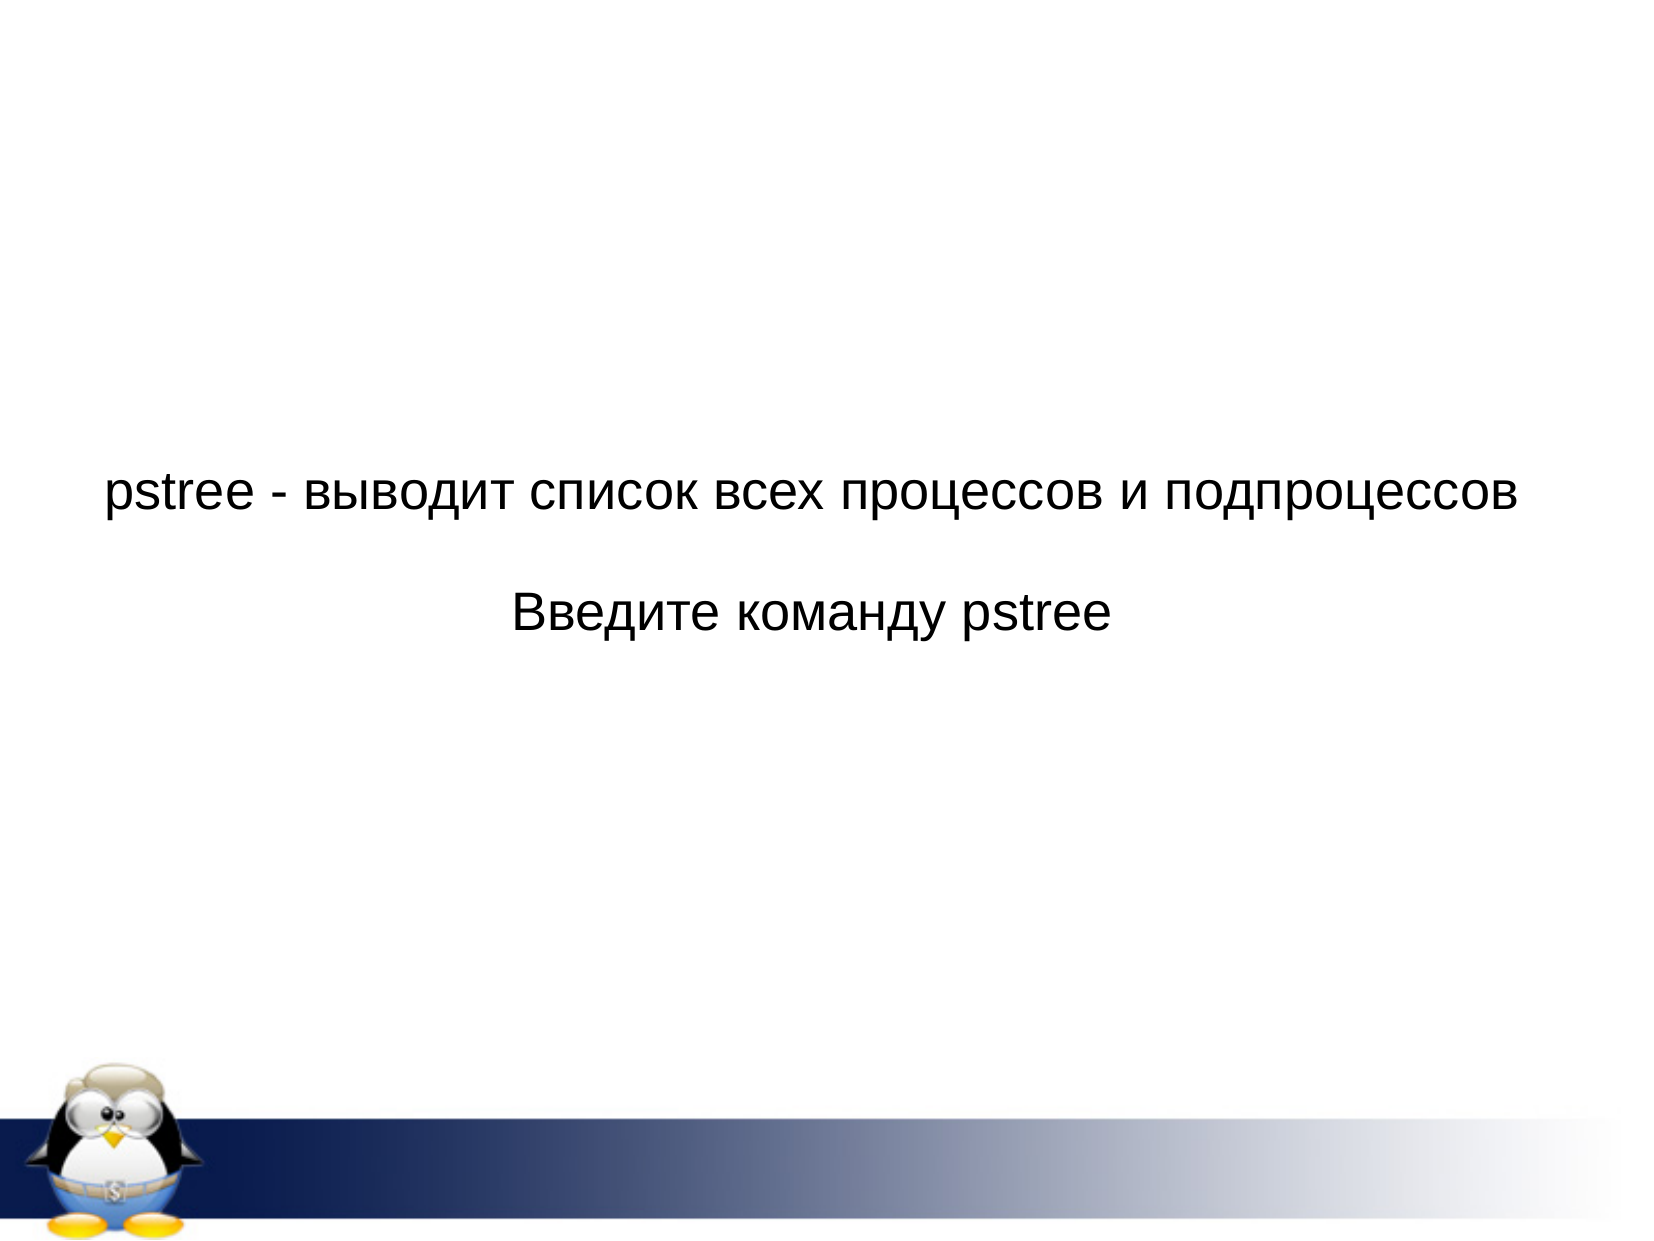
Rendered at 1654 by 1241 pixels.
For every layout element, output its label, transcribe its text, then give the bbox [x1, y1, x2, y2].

picture [0, 1057, 1654, 1241]
text_box pstree - выводит список всех процессов и подпроцессов Введите команду pstree [89, 453, 1536, 650]
